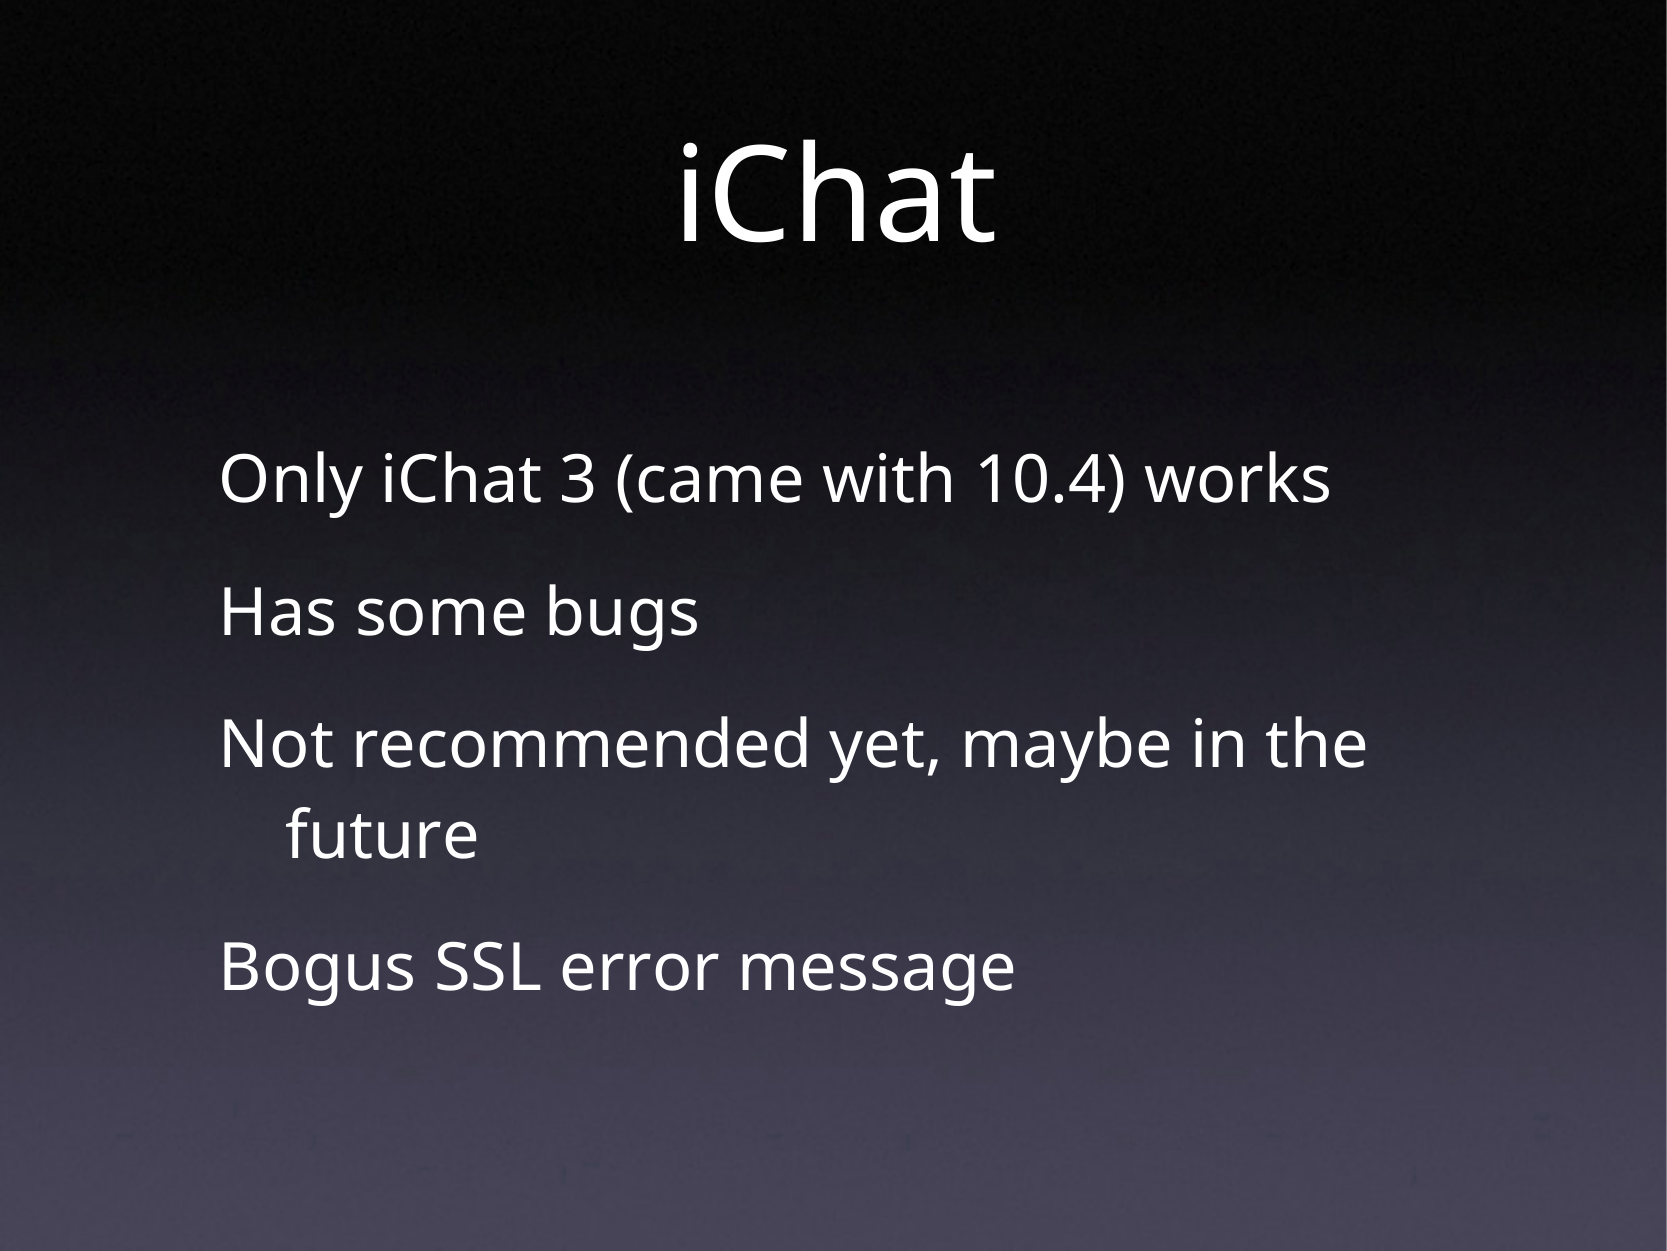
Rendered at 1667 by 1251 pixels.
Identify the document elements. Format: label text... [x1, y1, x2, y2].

picture [0, 0, 1667, 1251]
list Only iChat 3 (came with 10.4) works Has some bugs Not recommended yet, maybe in the future Bogus SSL error message [162, 354, 1505, 1088]
title iChat [162, 33, 1505, 346]
